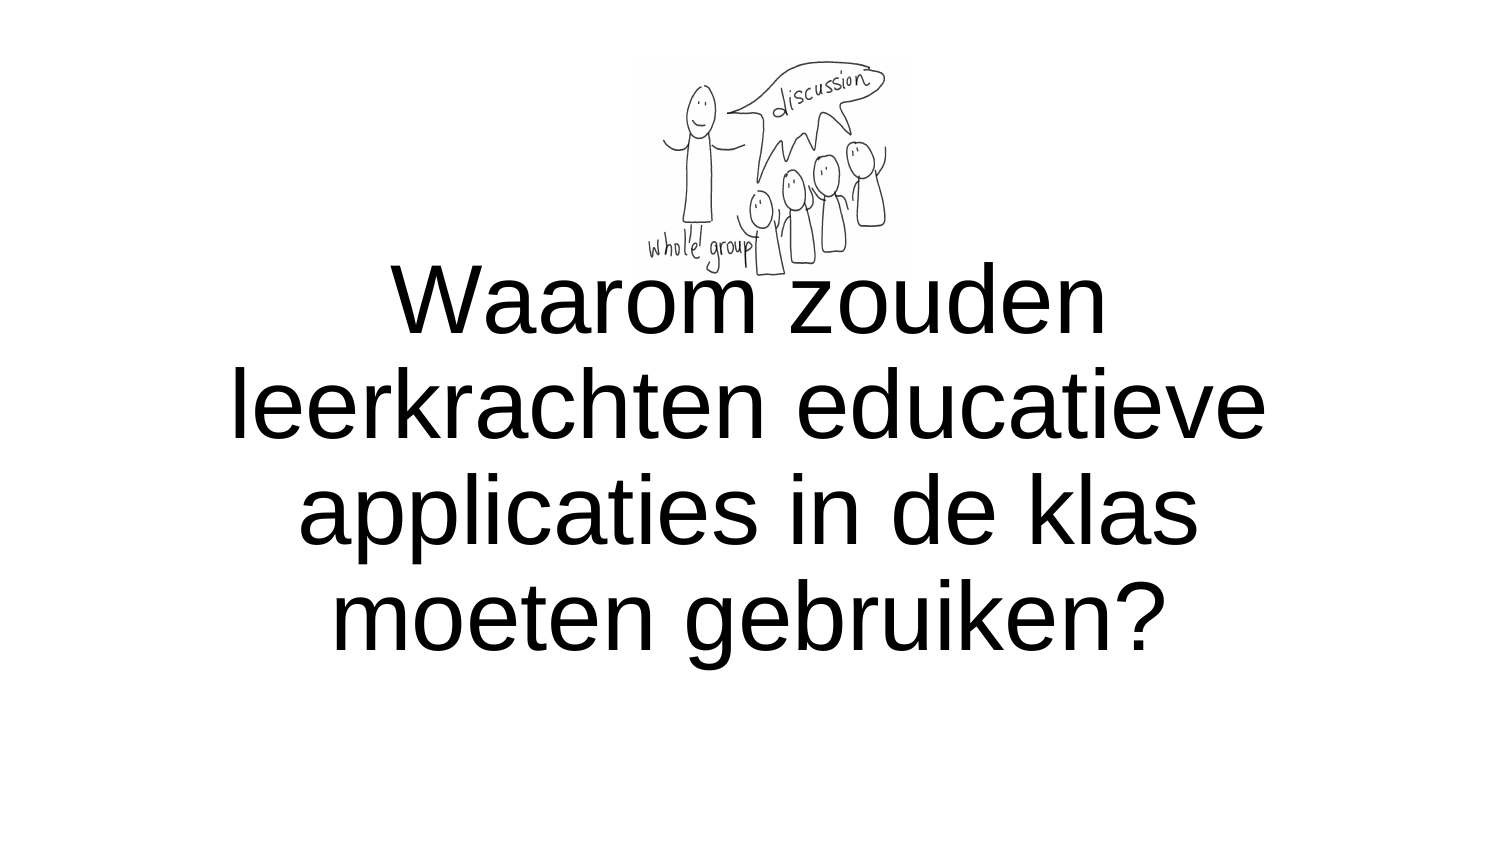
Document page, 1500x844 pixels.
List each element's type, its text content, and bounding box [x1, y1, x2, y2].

picture [636, 58, 911, 280]
title Waarom zouden leerkrachten educatieve applicaties in de klas moeten gebruiken? [187, 138, 1313, 678]
